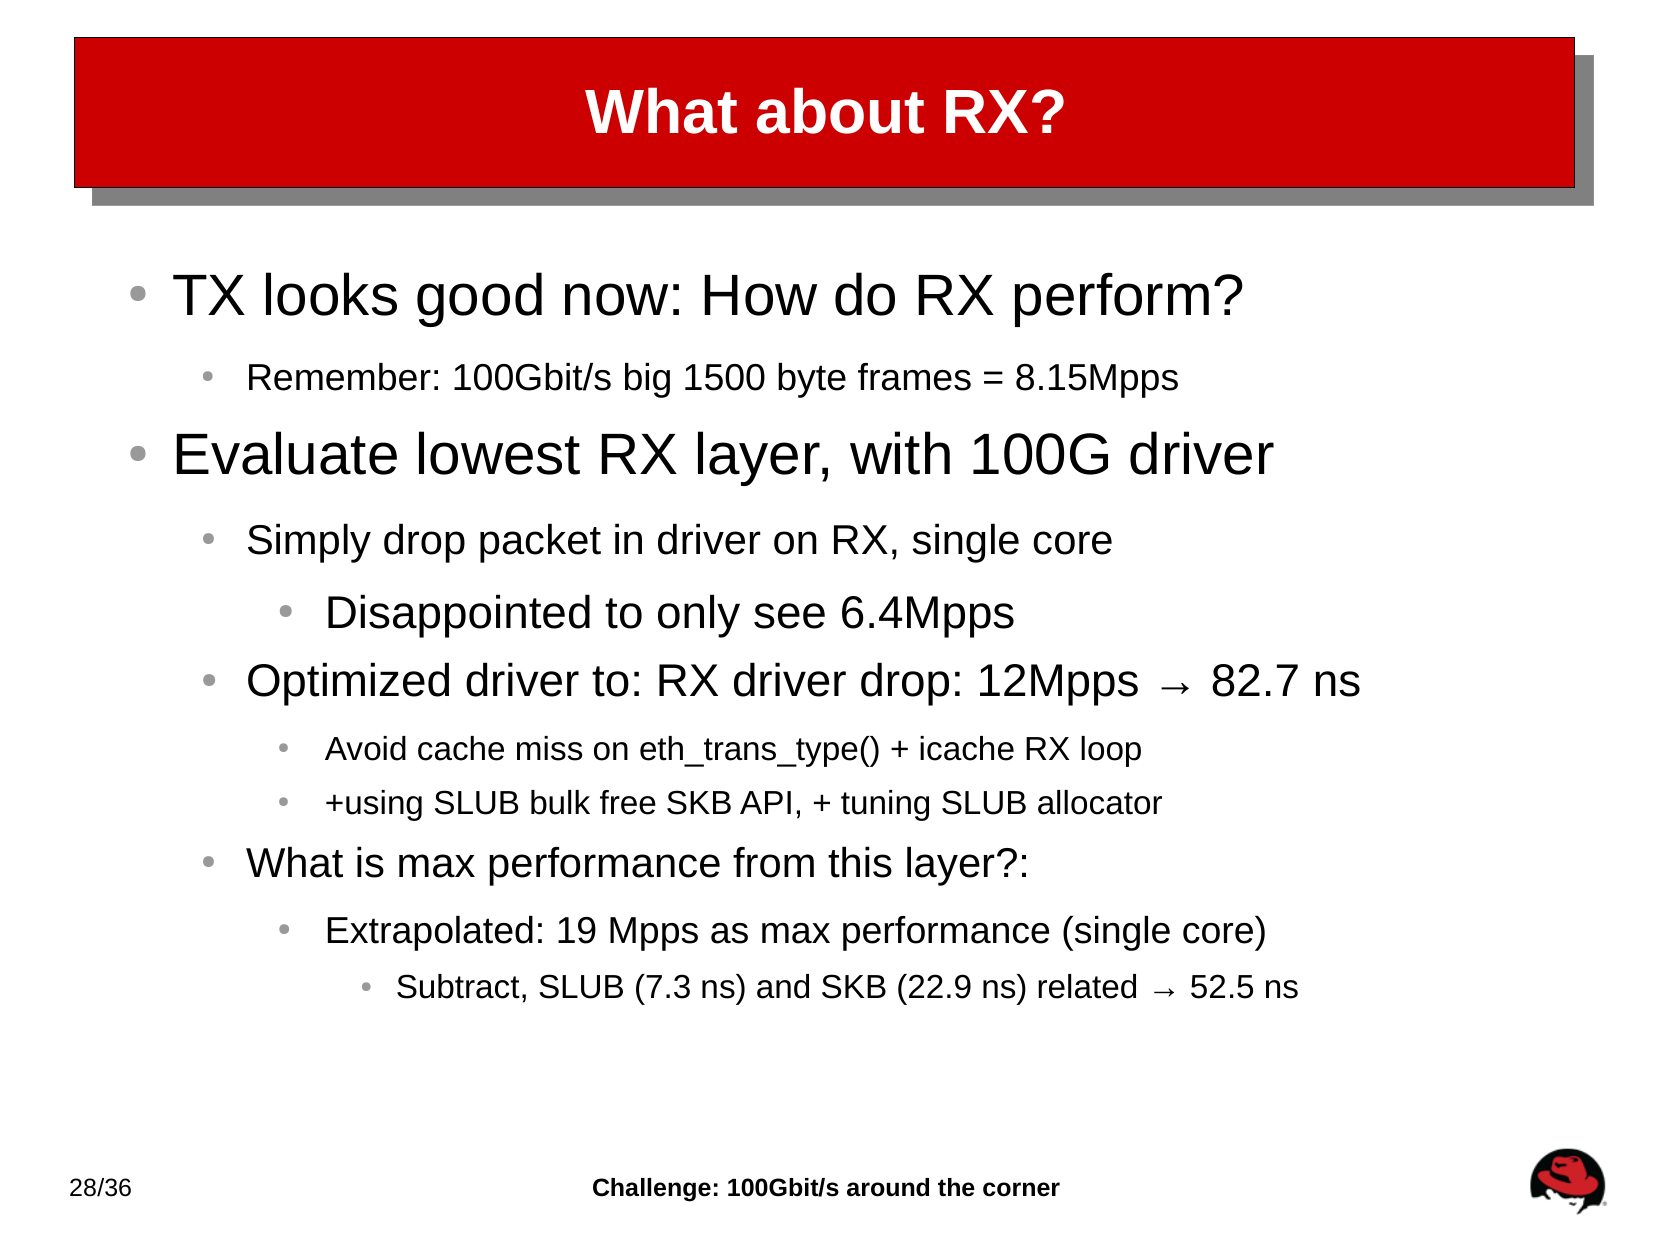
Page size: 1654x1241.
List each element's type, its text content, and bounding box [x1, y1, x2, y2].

list TX looks good now: How do RX perform? Remember: 100Gbit/s big 1500 byte frames = 8.15Mpps Evaluate lowest RX layer, with 100G driver Simply drop packet in driver on RX, single core Disappointed to only see 6.4Mpps Optimized driver to: RX driver drop: 12Mpps → 82.7 ns Avoid cache miss on eth_trans_type() + icache RX loop +using SLUB bulk free SKB API, + tuning SLUB allocator What is max performance from this layer?: Extrapolated: 19 Mpps as max performance (single core) Subtract, SLUB (7.3 ns) and SKB (22.9 ns) related → 52.5 ns [112, 262, 1538, 1183]
picture [1529, 1146, 1613, 1224]
title What about RX? [116, 37, 1538, 188]
